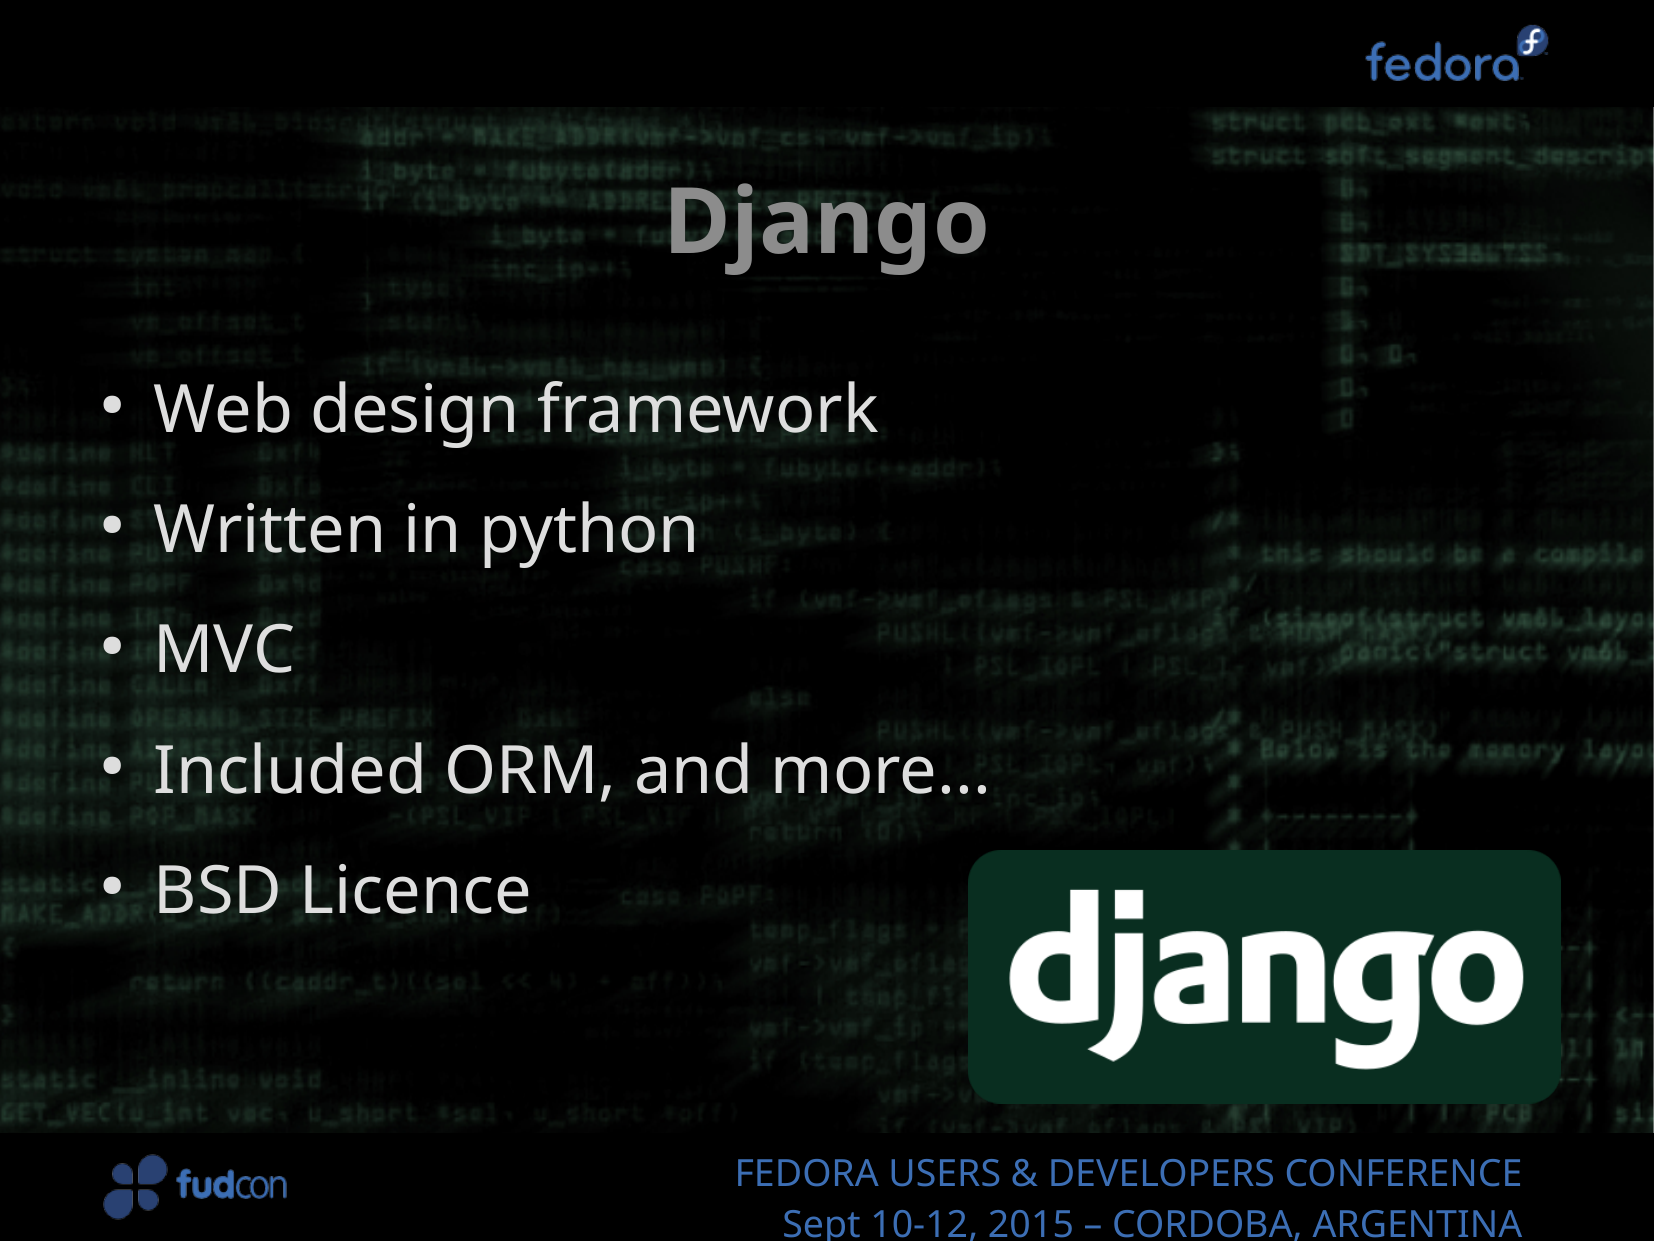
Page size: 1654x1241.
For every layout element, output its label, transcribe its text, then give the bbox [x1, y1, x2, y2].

list Web design framework Written in python MVC Included ORM, and more... BSD Licence [82, 361, 1571, 1081]
picture [0, 0, 1654, 1241]
title Django [82, 114, 1571, 322]
